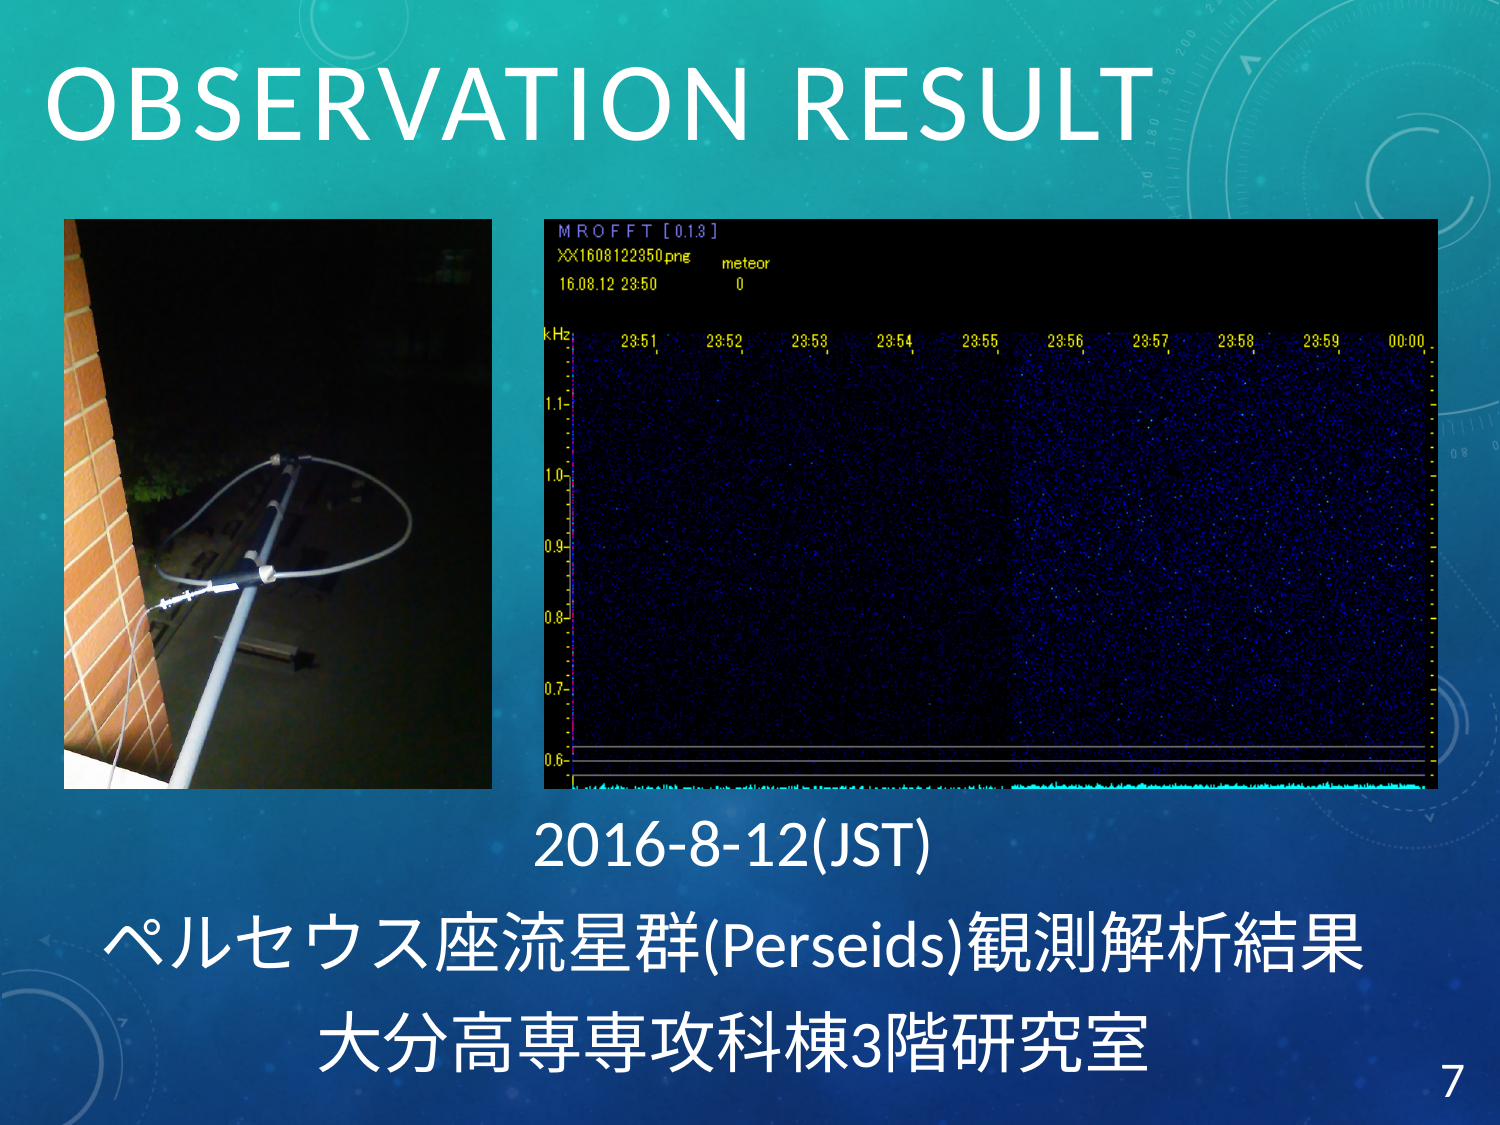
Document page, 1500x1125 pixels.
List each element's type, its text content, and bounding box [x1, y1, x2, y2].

list 2016-8-12(JST) ペルセウス座流星群(Perseids)観測解析結果 大分高専専攻科棟3階研究室 [7, 839, 1460, 1042]
picture [0, 0, 1500, 1125]
slide_number <番号> [1411, 1046, 1480, 1109]
title Observation result [29, 19, 1305, 173]
